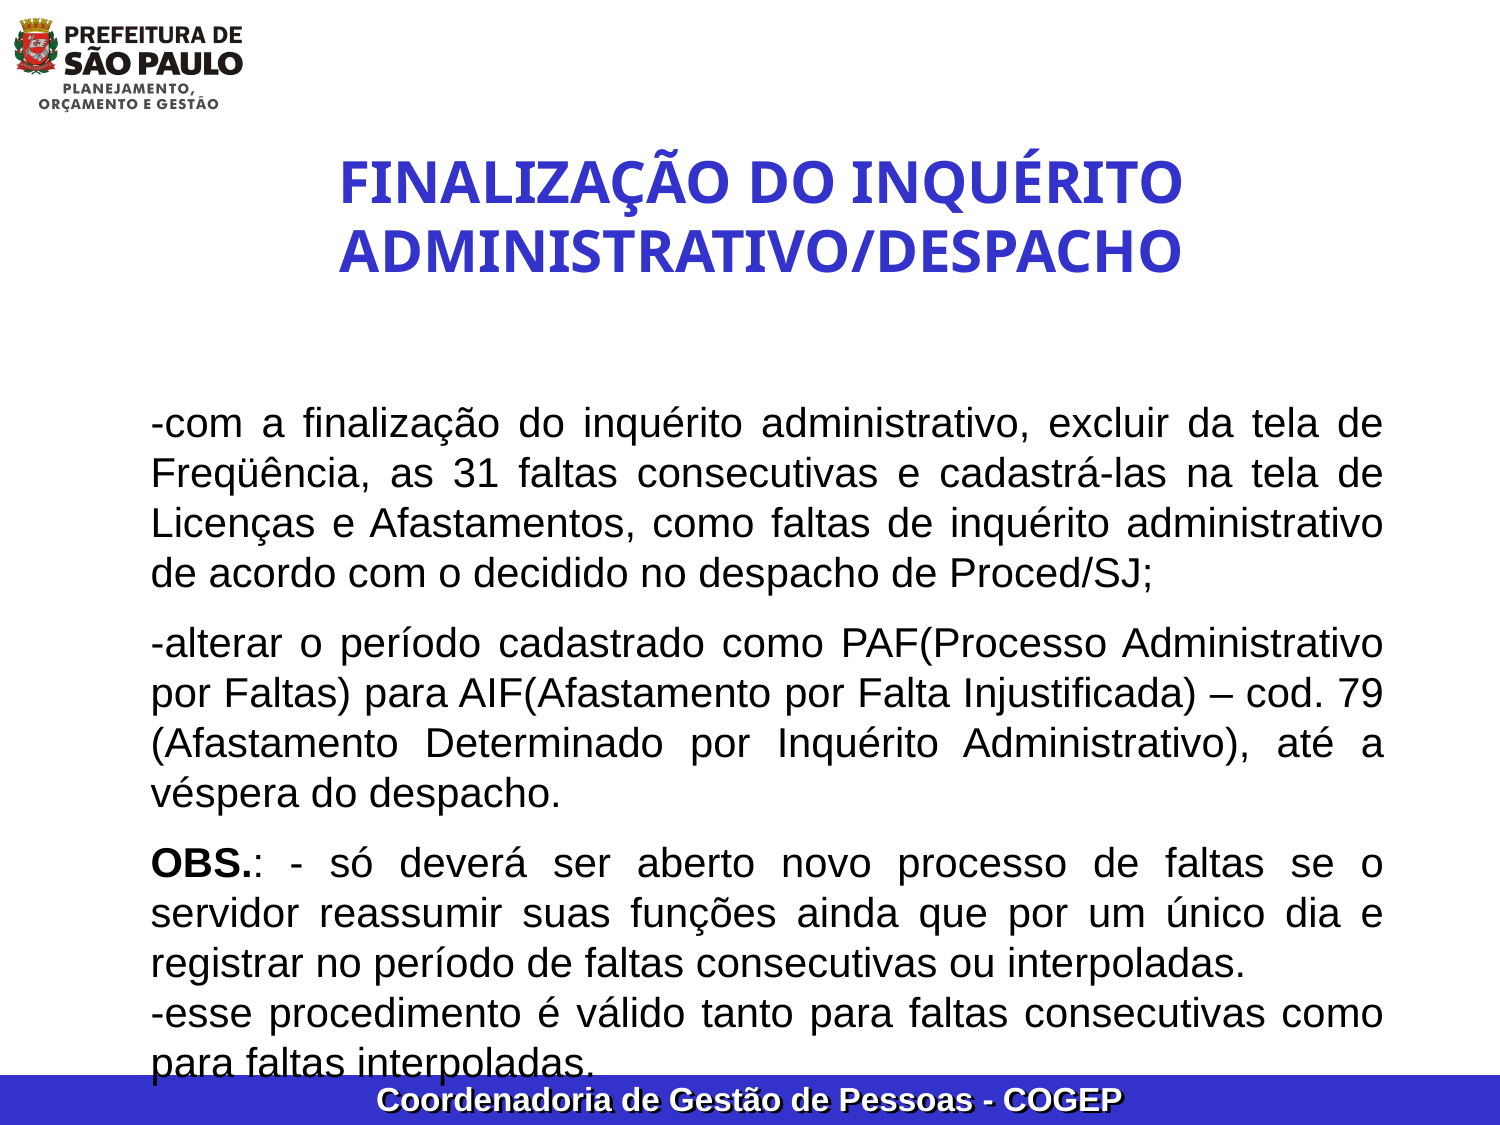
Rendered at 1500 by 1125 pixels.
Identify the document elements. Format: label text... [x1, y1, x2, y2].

text_box FINALIZAÇÃO DO INQUÉRITO ADMINISTRATIVO/DESPACHO [136, 137, 1388, 292]
text_box -com a finalização do inquérito administrativo, excluir da tela de Freqüência, as 31 faltas consecutivas e cadastrá-las na tela de Licenças e Afastamentos, como faltas de inquérito administrativo de acordo com o decidido no despacho de Proced/SJ; -alterar o período cadastrado como PAF(Processo Administrativo por Faltas) para AIF(Afastamento por Falta Injustificada) – cod. 79 (Afastamento Determinado por Inquérito Administrativo), até a véspera do despacho. OBS.: - só deverá ser aberto novo processo de faltas se o servidor reassumir suas funções ainda que por um único dia e registrar no período de faltas consecutivas ou interpoladas. -esse procedimento é válido tanto para faltas consecutivas como para faltas interpoladas. [136, 338, 1400, 1000]
